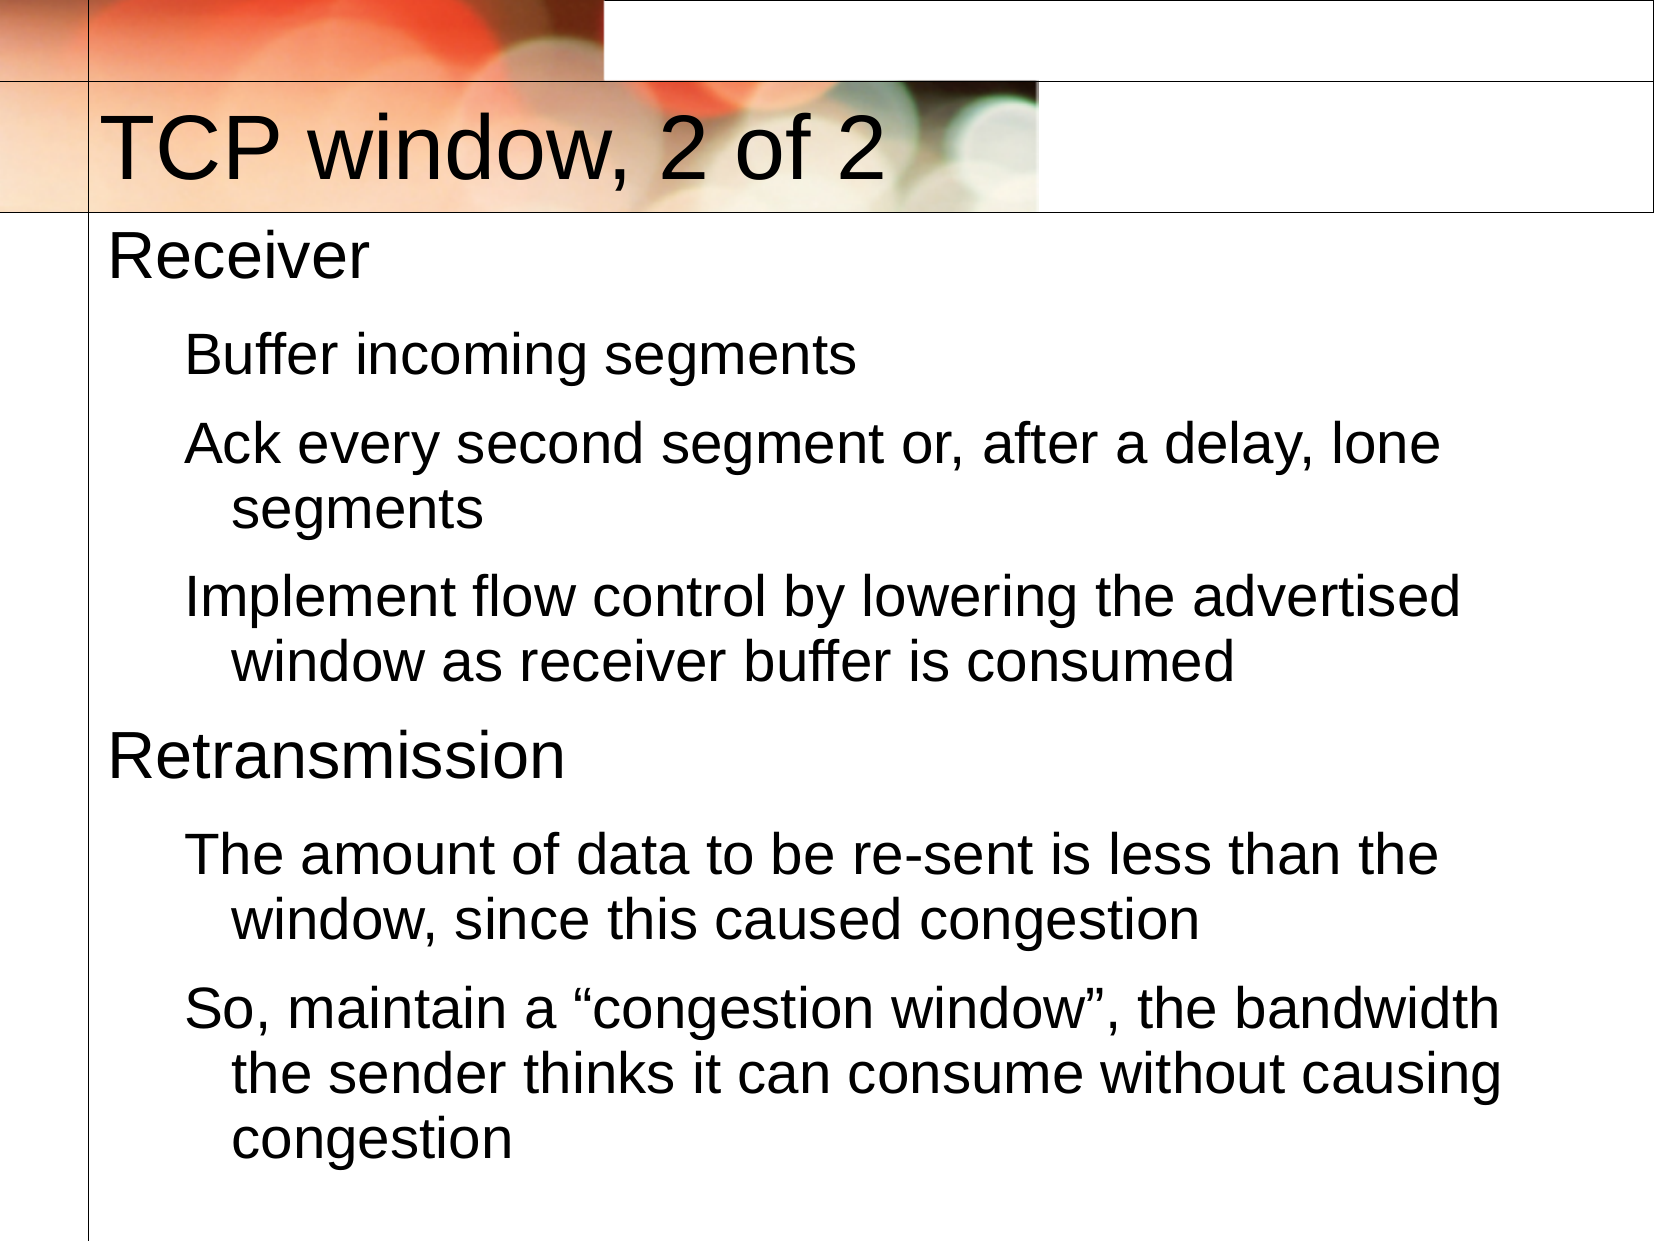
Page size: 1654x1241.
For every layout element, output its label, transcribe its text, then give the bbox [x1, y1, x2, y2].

title TCP window, 2 of 2 [100, 95, 1571, 200]
list Receiver Buffer incoming segments Ack every second segment or, after a delay, lone segments Implement flow control by lowering the advertised window as receiver buffer is consumed Retransmission The amount of data to be re-sent is less than the window, since this caused congestion So, maintain a “congestion window”, the bandwidth the sender thinks it can consume without causing congestion [89, 217, 1578, 1226]
picture [0, 82, 88, 212]
picture [89, 82, 1039, 212]
picture [0, 0, 88, 81]
picture [89, 0, 1039, 81]
